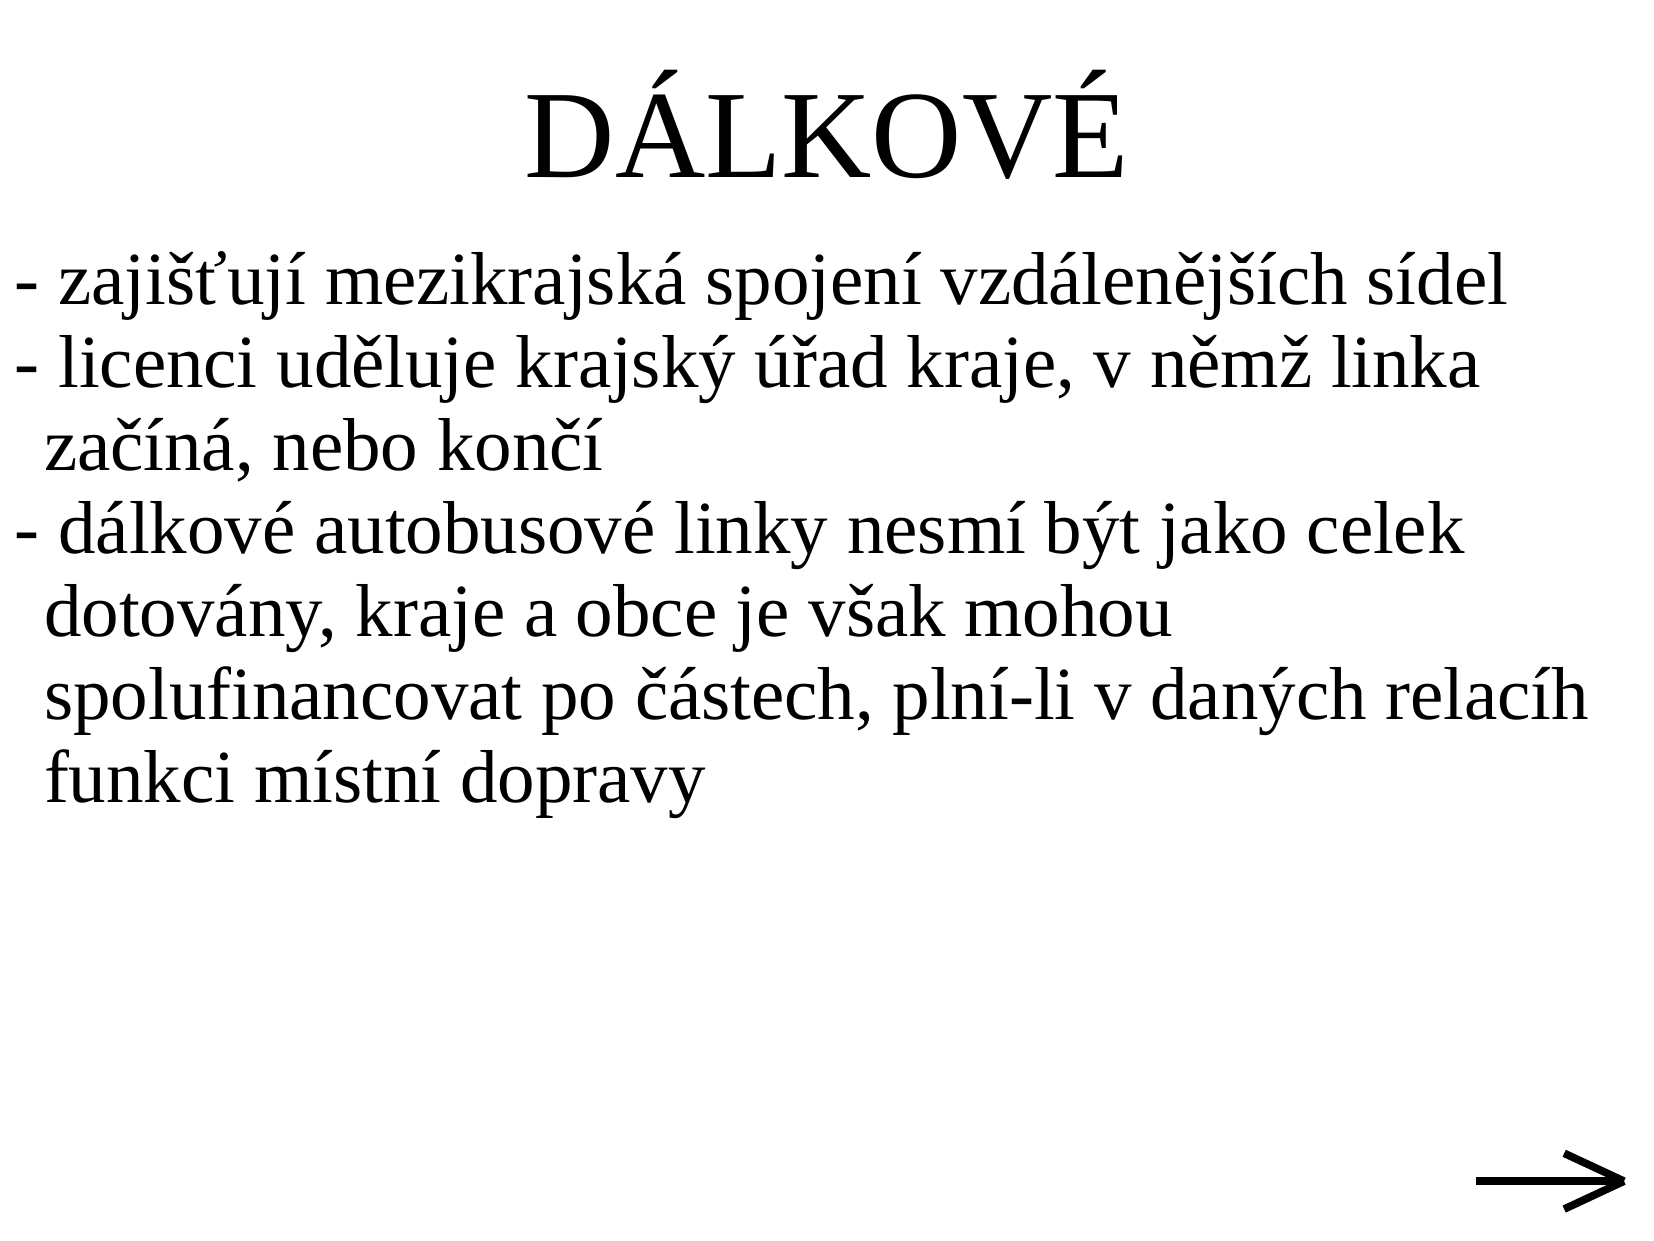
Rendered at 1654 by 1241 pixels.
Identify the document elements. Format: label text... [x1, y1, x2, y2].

text_box DÁLKOVÉ [510, 59, 1144, 213]
text_box - zajišťují mezikrajská spojení vzdálenějších sídel - licenci uděluje krajský úřad kraje, v němž linka začíná, nebo končí - dálkové autobusové linky nesmí být jako celek dotovány, kraje a obce je však mohou spolufinancovat po částech, plní-li v daných relacíh funkci místní dopravy [0, 230, 1654, 826]
